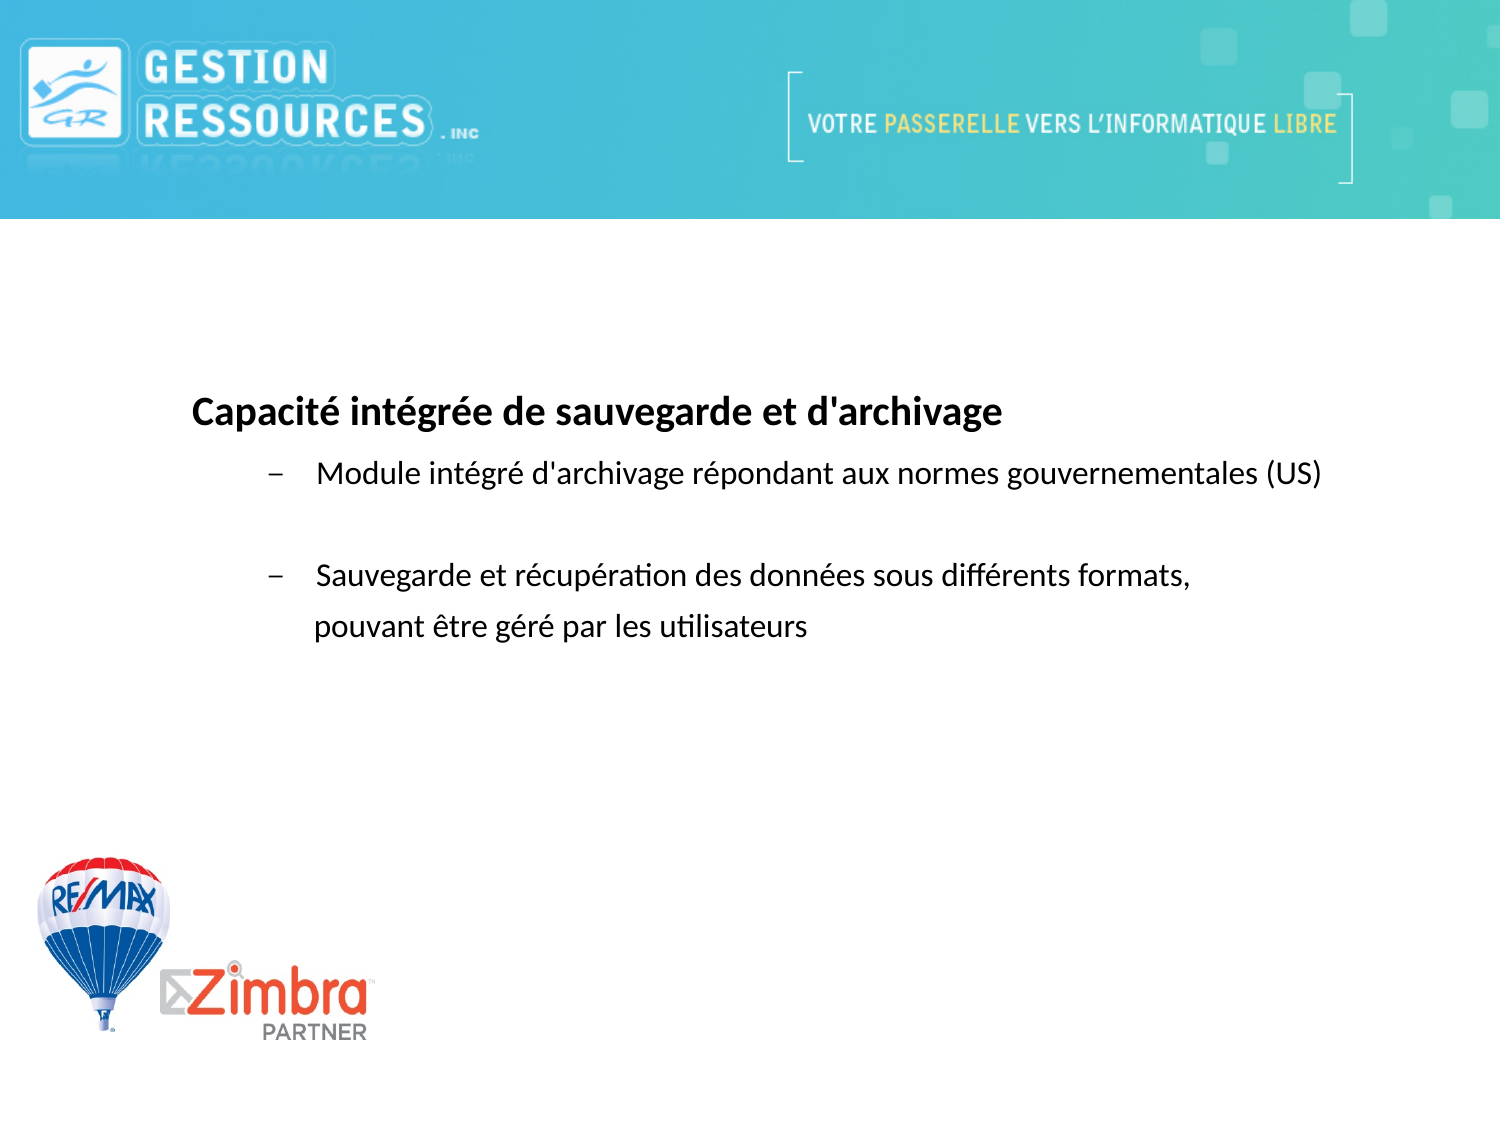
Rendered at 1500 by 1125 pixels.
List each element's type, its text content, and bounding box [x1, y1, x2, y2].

text_box Capacité intégrée de sauvegarde et d'archivage Module intégré d'archivage répondant aux normes gouvernementales (US) Sauvegarde et récupération des données sous différents formats, pouvant être géré par les utilisateurs [88, 386, 1447, 846]
picture [35, 855, 375, 1040]
picture [0, 0, 1500, 219]
